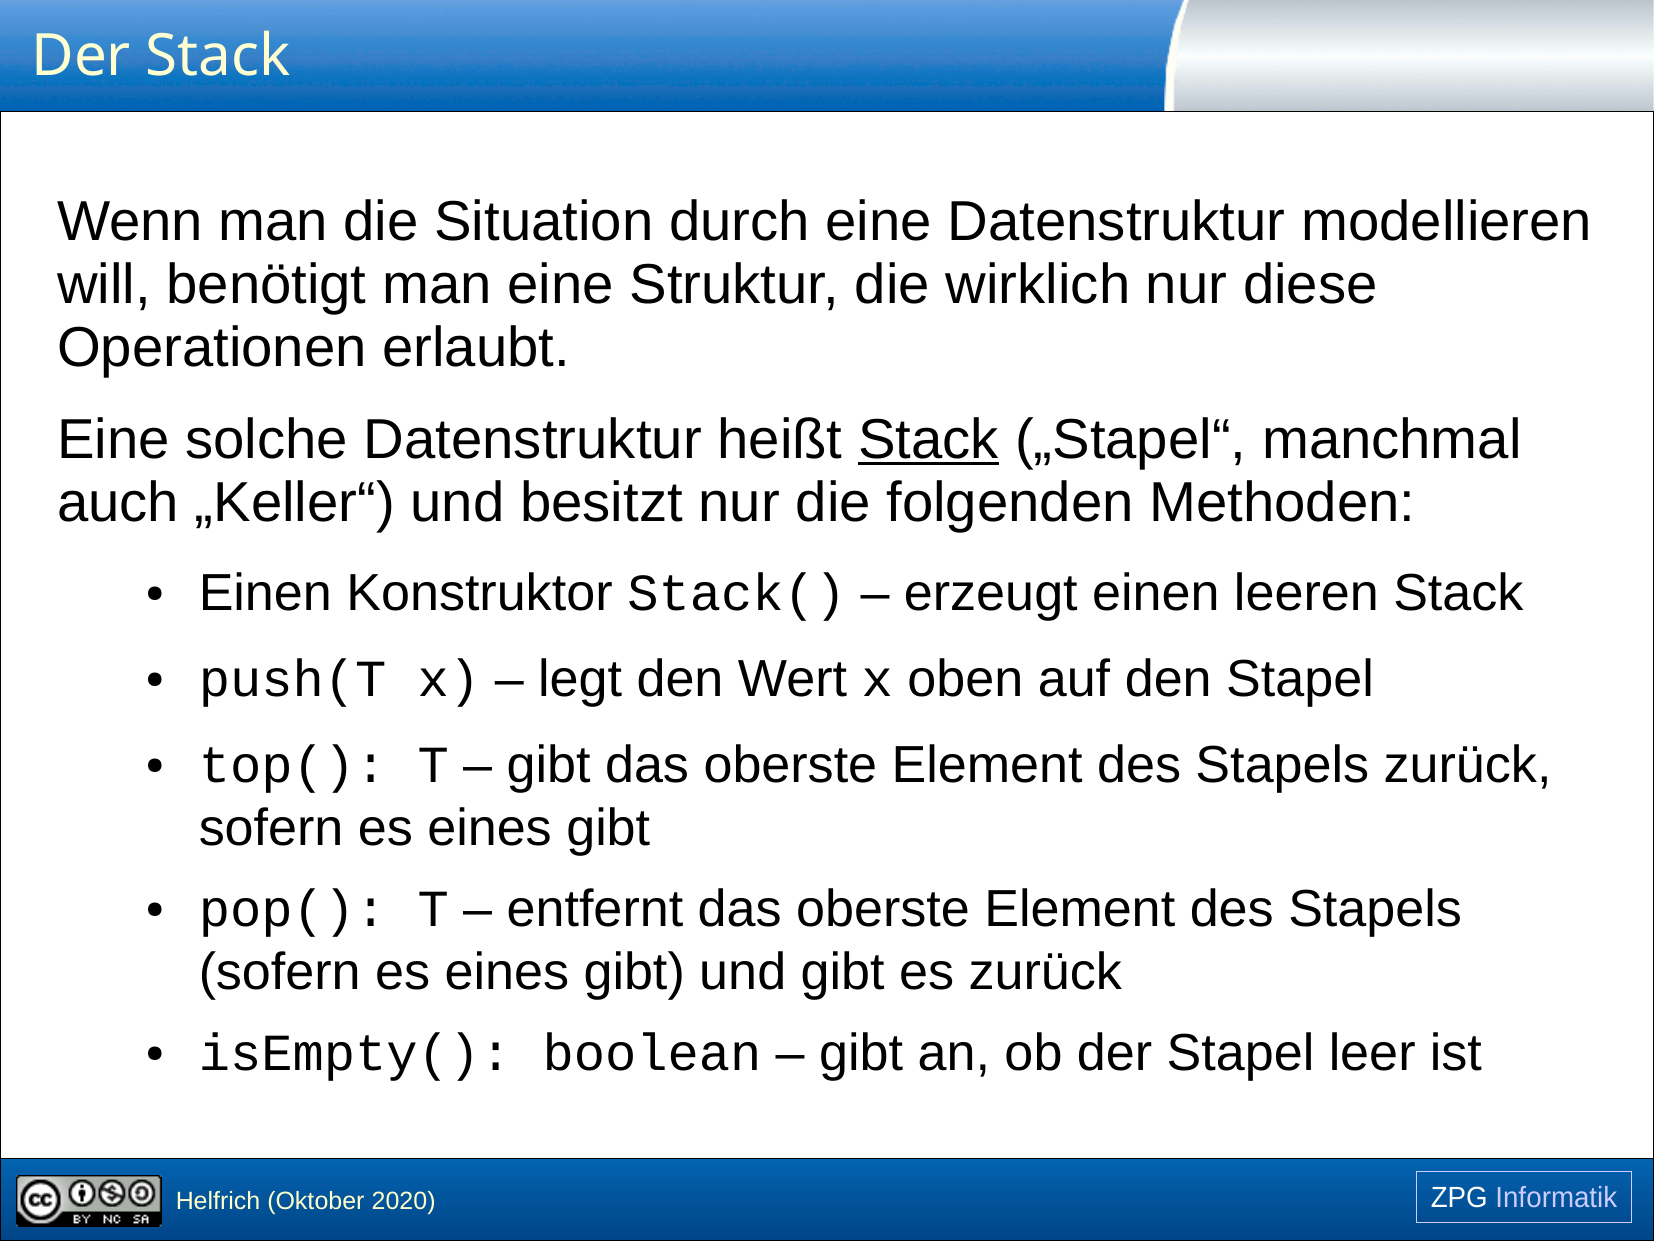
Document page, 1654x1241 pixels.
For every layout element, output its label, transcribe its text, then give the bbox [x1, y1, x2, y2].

picture [16, 1175, 162, 1227]
title Der Stack [31, 14, 1151, 92]
list Wenn man die Situation durch eine Datenstruktur modellieren will, benötigt man eine Struktur, die wirklich nur diese Operationen erlaubt. Eine solche Datenstruktur heißt Stack („Stapel“, manchmal auch „Keller“) und besitzt nur die folgenden Methoden: Einen Konstruktor Stack() – erzeugt einen leeren Stack push(T x) – legt den Wert x oben auf den Stapel top(): T – gibt das oberste Element des Stapels zurück, sofern es eines gibt pop(): T – entfernt das oberste Element des Stapels (sofern es eines gibt) und gibt es zurück isEmpty(): boolean – gibt an, ob der Stapel leer ist [57, 189, 1605, 1087]
picture [0, 0, 1654, 111]
